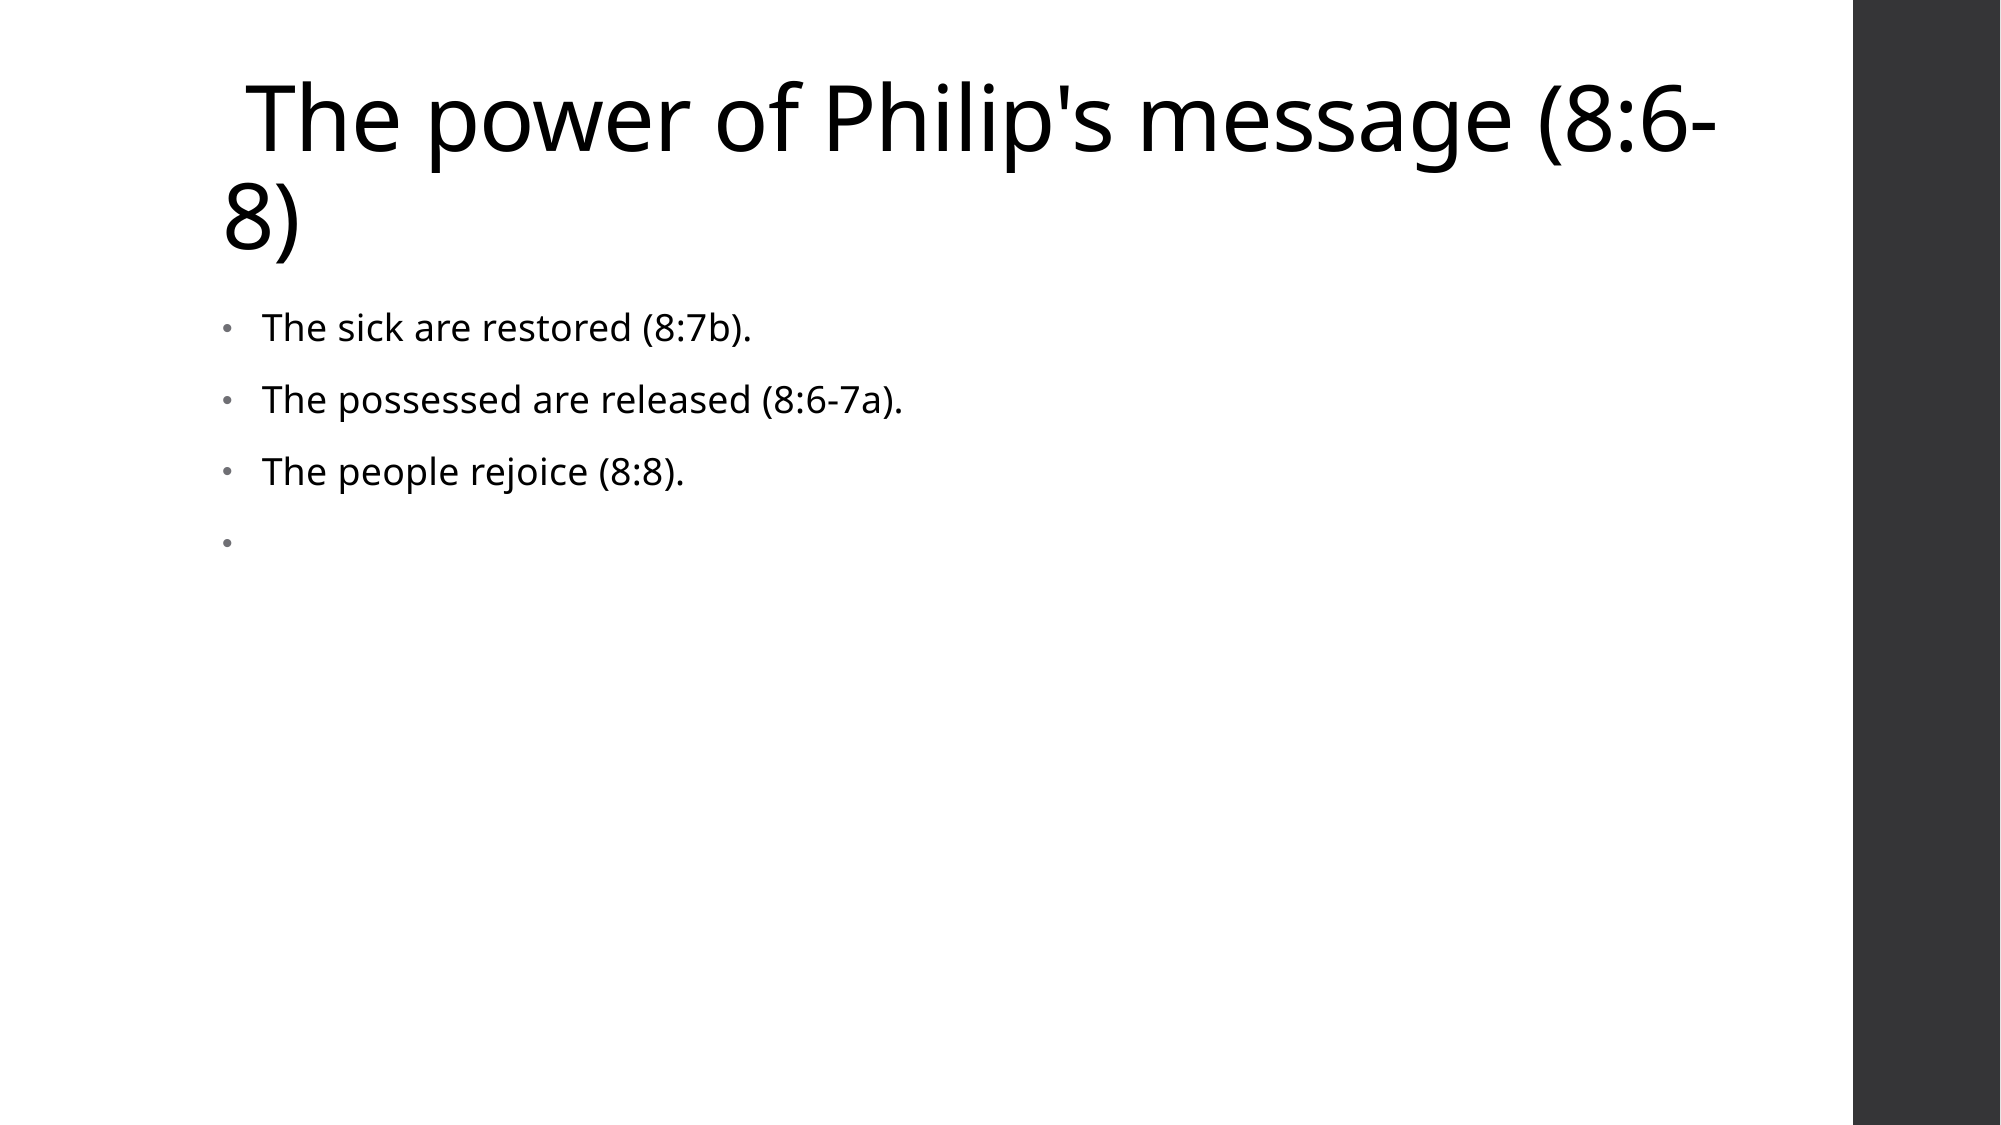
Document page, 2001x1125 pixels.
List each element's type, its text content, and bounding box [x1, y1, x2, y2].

title The power of Philip's message (8:6-8) [206, 60, 1797, 278]
list The sick are restored (8:7b). The possessed are released (8:6-7a). The people rejoice (8:8). [206, 299, 1617, 1014]
